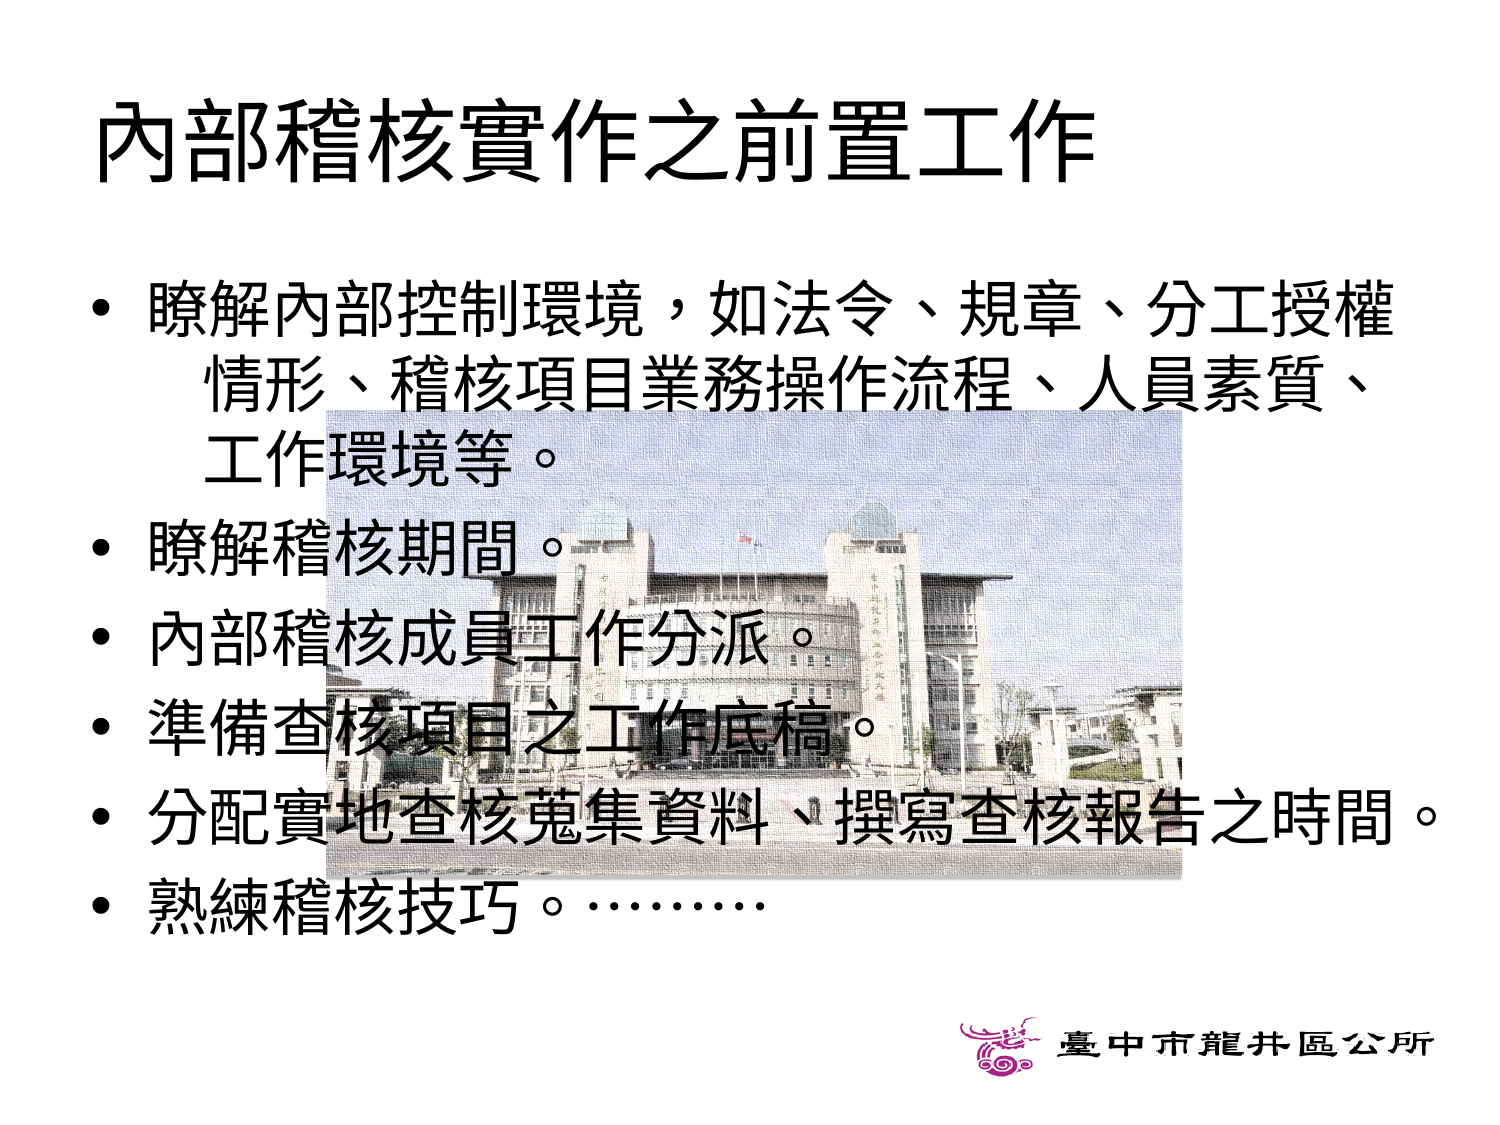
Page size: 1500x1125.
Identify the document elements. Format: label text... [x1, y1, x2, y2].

title 內部稽核實作之前置工作 [75, 45, 1426, 233]
list 瞭解內部控制環境，如法令、規章、分工授權情形、稽核項目業務操作流程、人員素質、工作環境等。 瞭解稽核期間。 內部稽核成員工作分派。 準備查核項目之工作底稿。 分配實地查核蒐集資料、撰寫查核報告之時間。 熟練稽核技巧。……… [75, 262, 1426, 1005]
